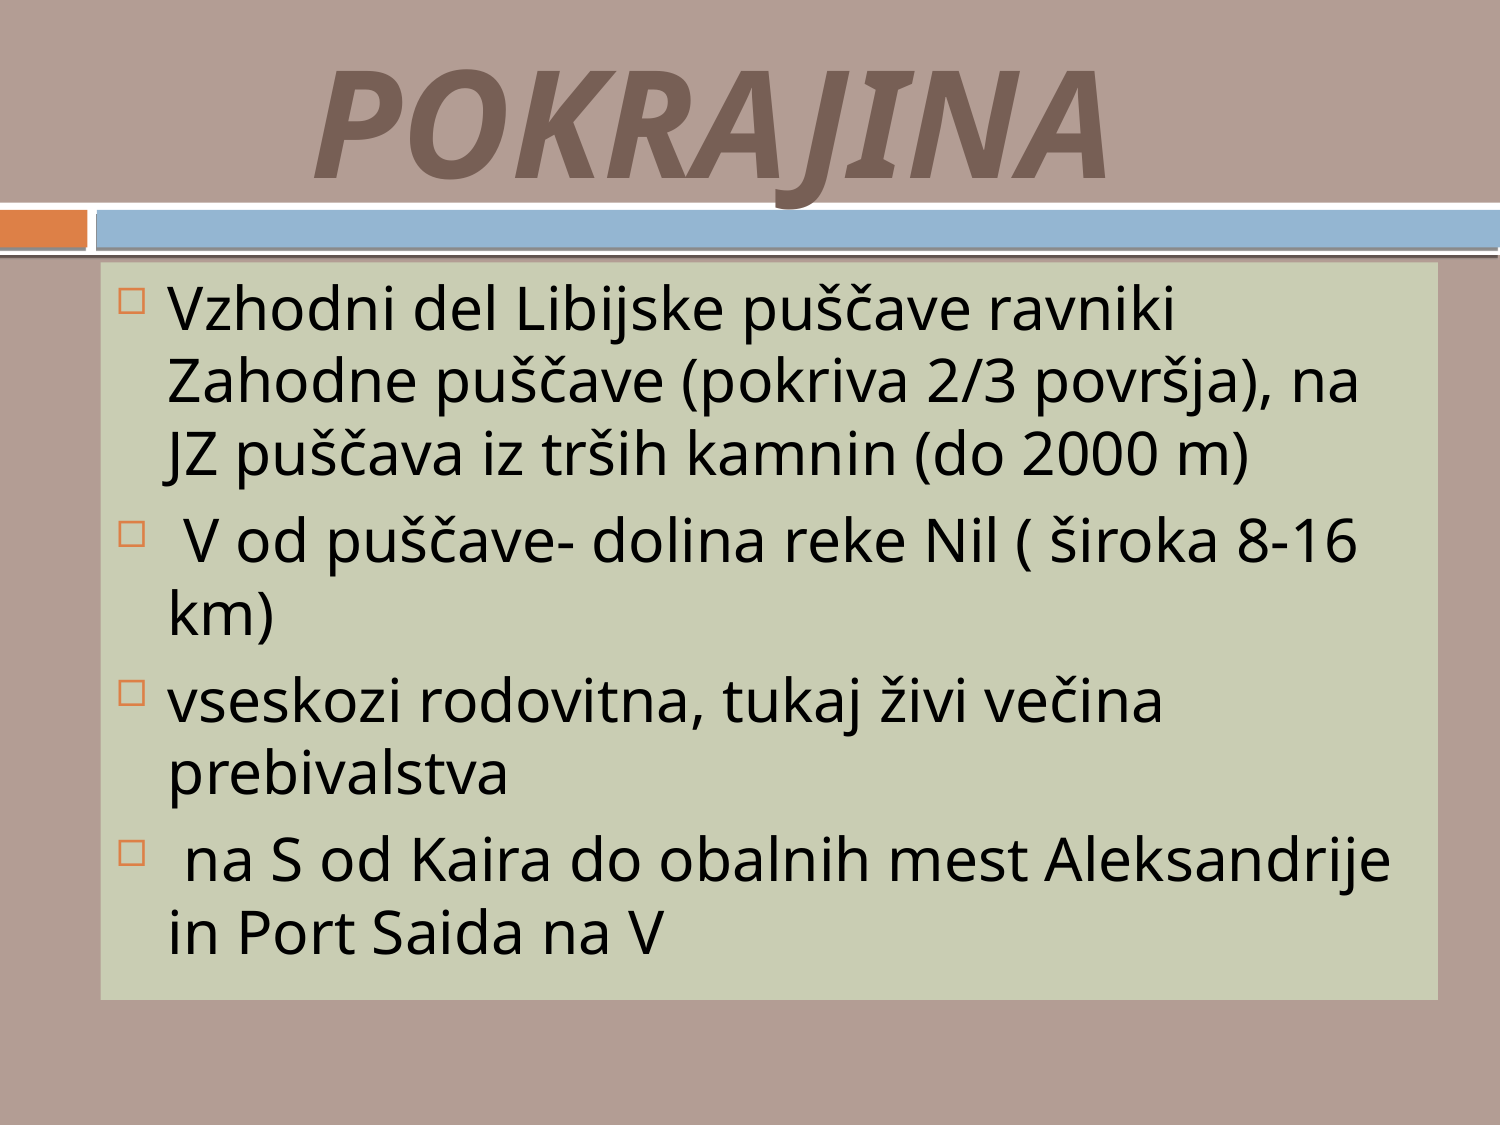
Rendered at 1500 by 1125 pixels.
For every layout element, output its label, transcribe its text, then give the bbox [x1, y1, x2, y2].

list Vzhodni del Libijske puščave ravniki Zahodne puščave (pokriva 2/3 površja), na JZ puščava iz trših kamnin (do 2000 m) V od puščave- dolina reke Nil ( široka 8-16 km) vseskozi rodovitna, tukaj živi večina prebivalstva na S od Kaira do obalnih mest Aleksandrije in Port Saida na V [100, 262, 1438, 1000]
title POKRAJINA [100, 37, 1438, 200]
